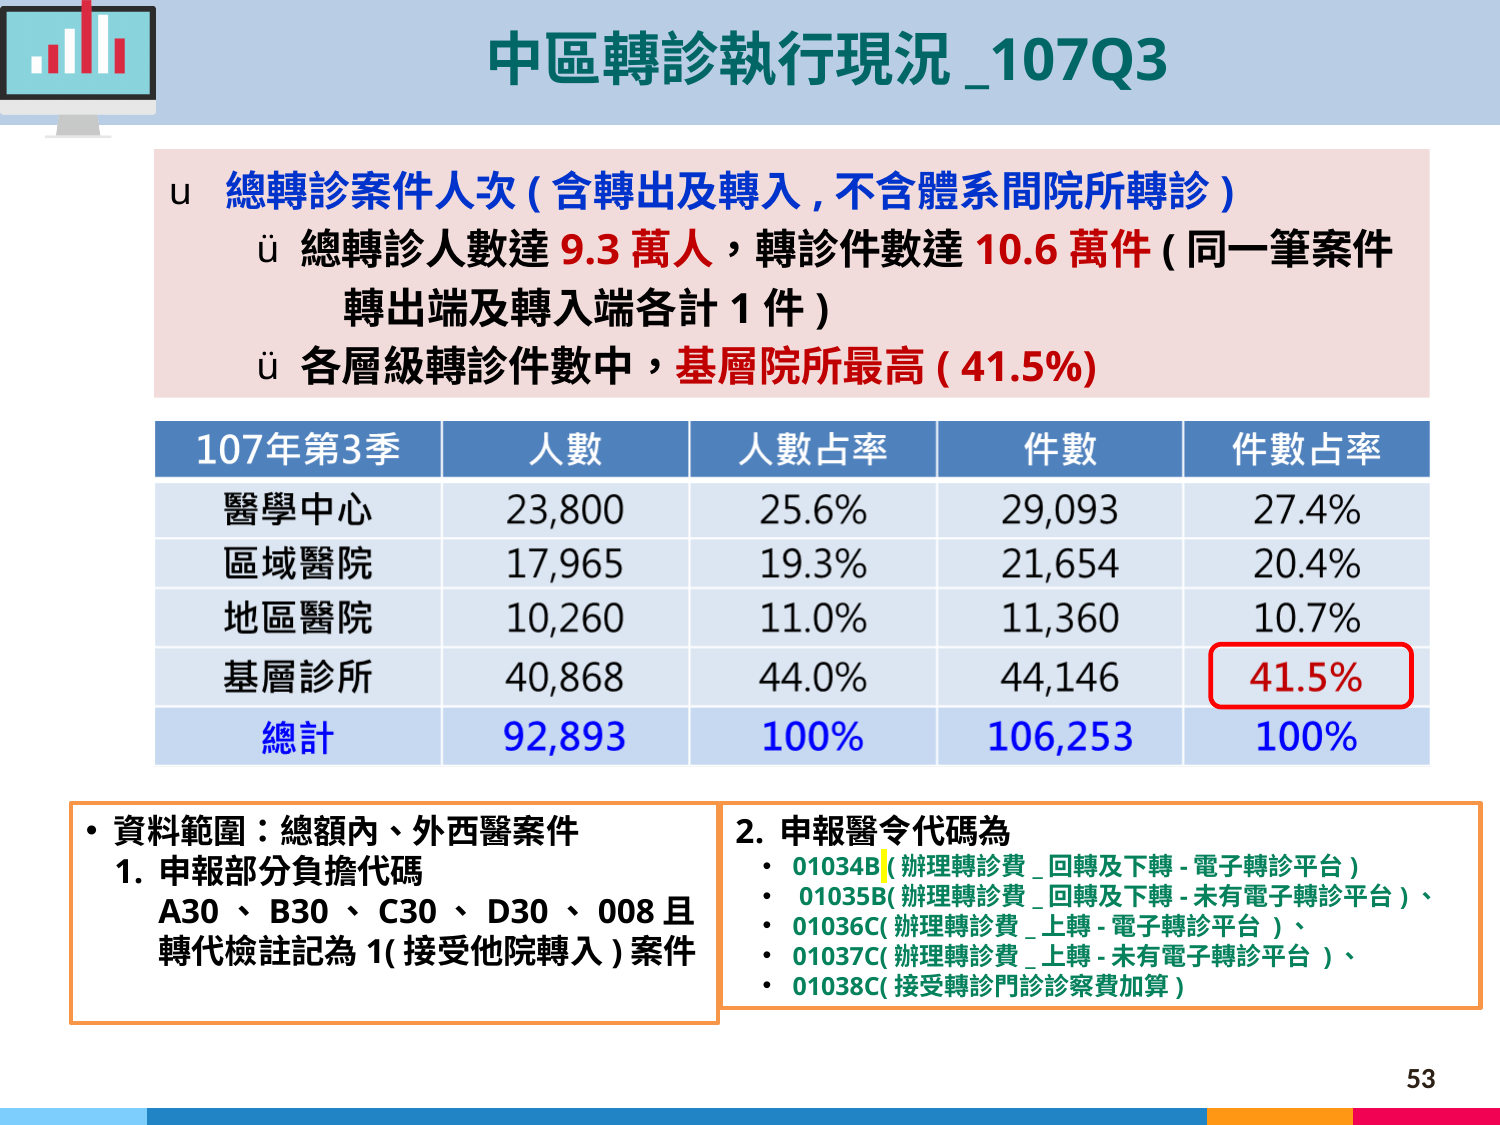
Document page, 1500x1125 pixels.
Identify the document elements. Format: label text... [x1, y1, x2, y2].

text_box 申報醫令代碼為 01034B (辦理轉診費_回轉及下轉-電子轉診平台) 01035B(辦理轉診費_回轉及下轉-未有電子轉診平台)、 01036C(辦理轉診費_上轉-電子轉診平台 )、 01037C(辦理轉診費_上轉-未有電子轉診平台 )、 01038C(接受轉診門診診察費加算) [720, 803, 1481, 1008]
text_box 總轉診案件人次(含轉出及轉入,不含體系間院所轉診) 總轉診人數達9.3萬人，轉診件數達10.6萬件(同一筆案件轉出端及轉入端各計1件) 各層級轉診件數中，基層院所最高( 41.5%) [154, 149, 1430, 398]
text_box 資料範圍：總額內、外西醫案件 申報部分負擔代碼A30、B30、C30、D30、008且轉代檢註記為1(接受他院轉入)案件 [71, 803, 718, 1023]
picture [154, 415, 1431, 784]
title 中區轉診執行現況_107Q3 [156, 0, 1500, 114]
text_box <編號> [1391, 1043, 1482, 1113]
picture [0, 0, 156, 141]
